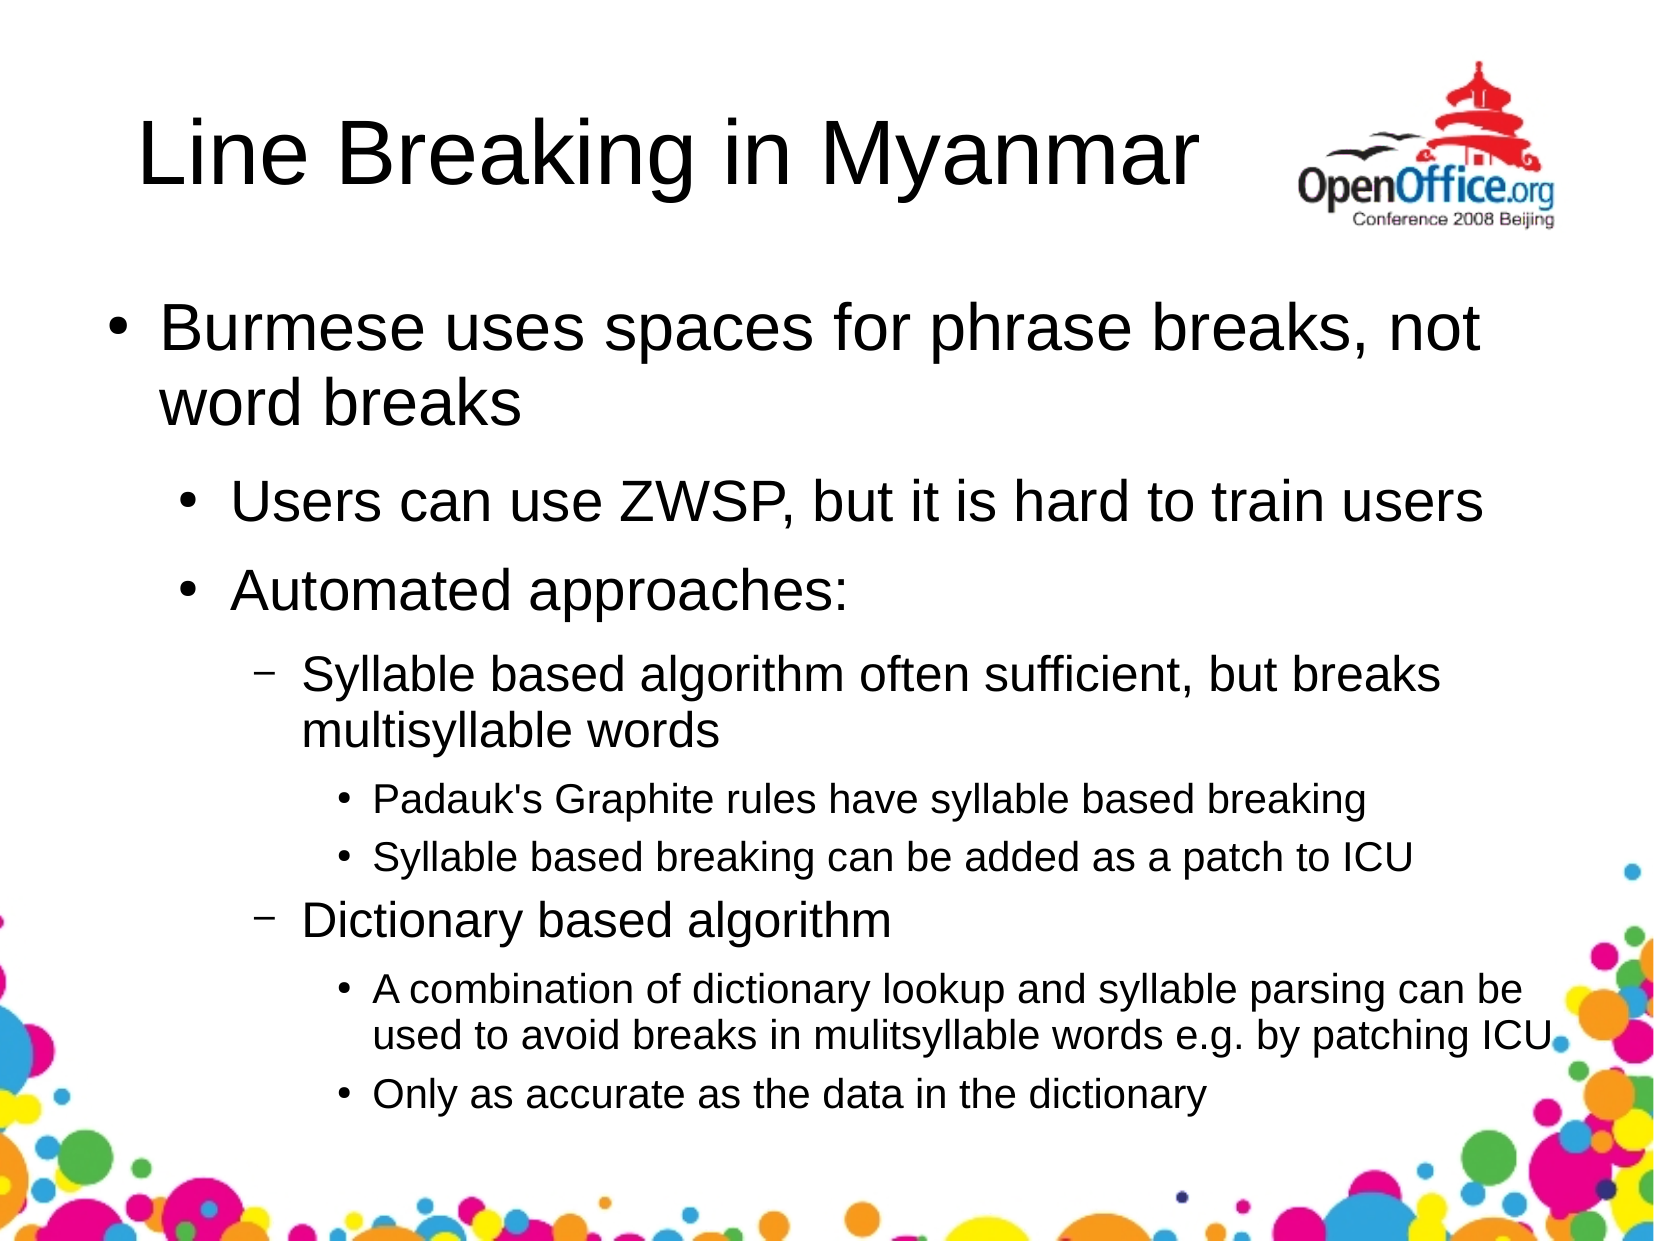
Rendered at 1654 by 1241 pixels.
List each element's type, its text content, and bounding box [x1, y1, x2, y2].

list Burmese uses spaces for phrase breaks, not word breaks Users can use ZWSP, but it is hard to train users Automated approaches: Syllable based algorithm often sufficient, but breaks multisyllable words Padauk's Graphite rules have syllable based breaking Syllable based breaking can be added as a patch to ICU Dictionary based algorithm A combination of dictionary lookup and syllable parsing can be used to avoid breaks in mulitsyllable words e.g. by patching ICU Only as accurate as the data in the dictionary [88, 290, 1577, 1117]
picture [0, 810, 1654, 1241]
title Line Breaking in Myanmar [82, 56, 1258, 250]
picture [1285, 51, 1569, 250]
